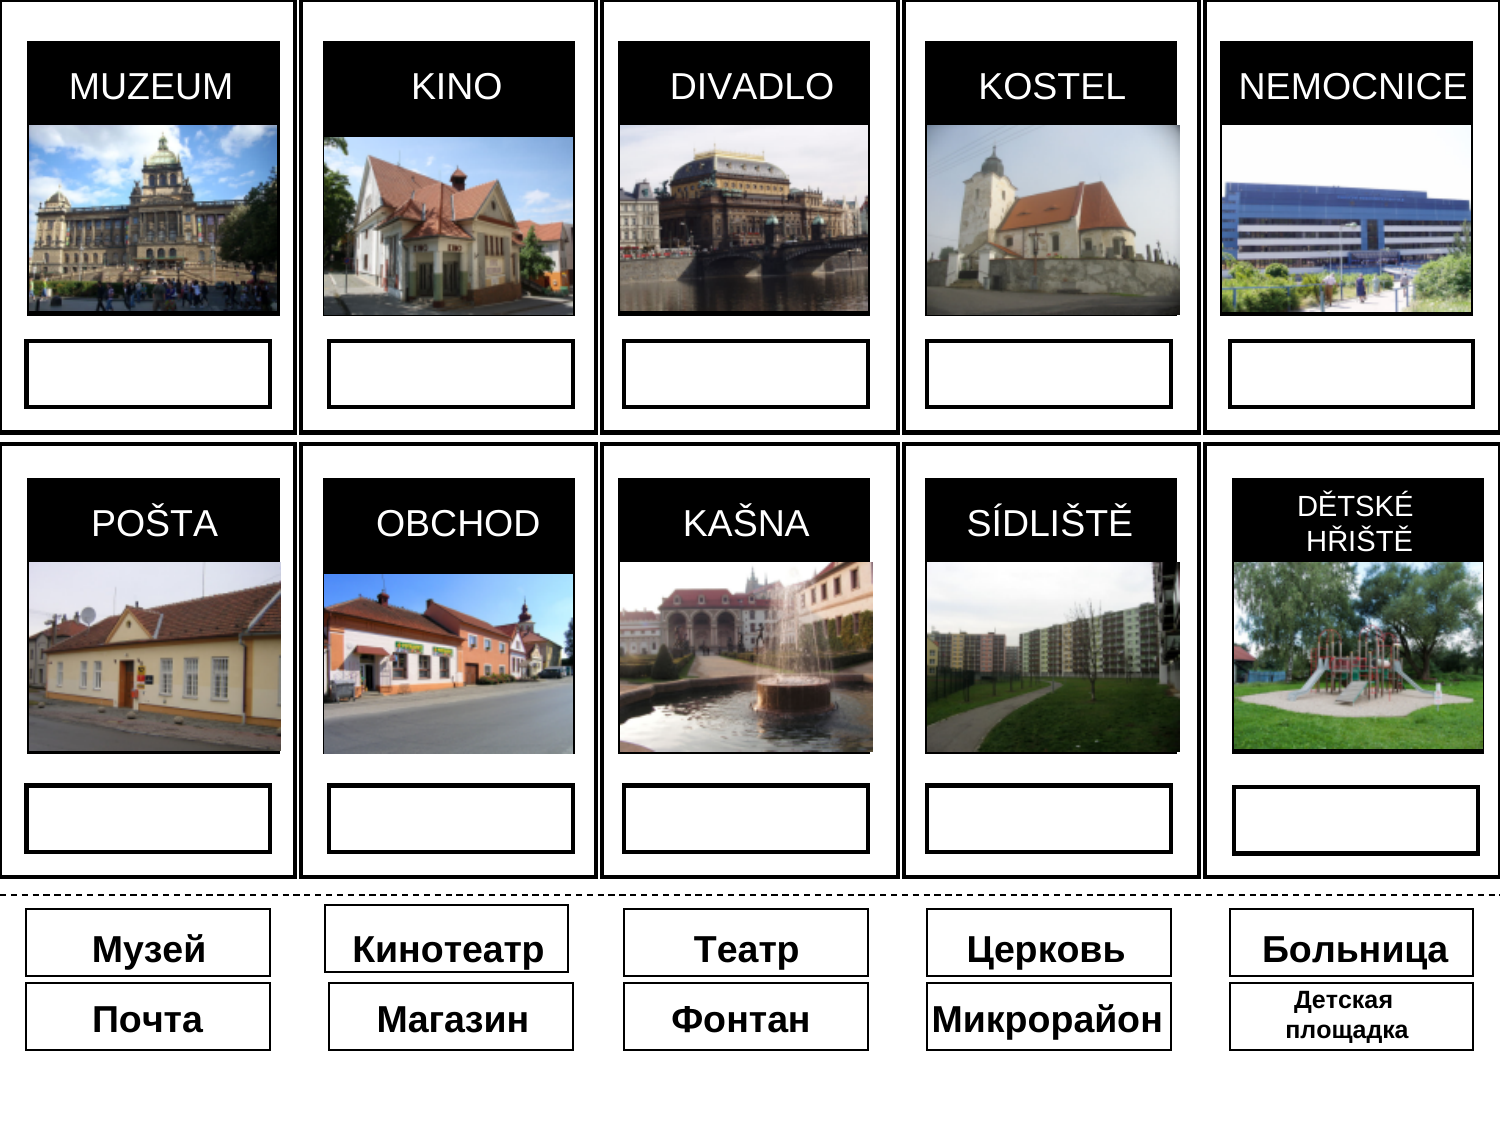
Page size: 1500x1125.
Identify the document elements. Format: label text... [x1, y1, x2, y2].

text_box [26, 909, 270, 977]
text_box KOSTEL [963, 54, 1142, 116]
text_box DIVADLO [655, 54, 850, 116]
text_box Больница [1247, 916, 1464, 978]
text_box [602, 444, 898, 877]
text_box [301, 0, 597, 433]
picture [927, 125, 1180, 315]
text_box Церковь [951, 916, 1141, 978]
text_box POŠTA [76, 491, 234, 553]
picture [1234, 562, 1483, 749]
text_box [602, 0, 898, 433]
text_box [329, 785, 573, 852]
text_box одевать [301, 444, 597, 877]
text_box MUZEUM [54, 54, 249, 116]
text_box [0, 0, 296, 433]
text_box [624, 909, 869, 977]
text_box [324, 904, 569, 972]
text_box Микрорайон [916, 987, 1178, 1049]
text_box Почта [77, 987, 218, 1049]
picture [29, 125, 277, 311]
text_box Магазин [361, 987, 545, 1049]
text_box [1204, 0, 1500, 433]
text_box Кинотеатр [337, 916, 560, 978]
text_box [903, 0, 1199, 433]
text_box [624, 983, 869, 1050]
text_box [1424, 983, 1474, 1050]
text_box [927, 785, 1171, 852]
text_box [1229, 983, 1270, 1050]
picture [324, 137, 573, 315]
text_box одевать [903, 444, 1199, 877]
text_box [0, 444, 296, 877]
picture [620, 562, 873, 752]
text_box [1229, 909, 1474, 977]
text_box NEMOCNICE [1223, 54, 1483, 116]
text_box [1204, 444, 1500, 877]
text_box [329, 983, 573, 1050]
text_box Театр [679, 916, 815, 978]
text_box Детская площадка [1270, 976, 1424, 1052]
text_box DĚTSKÉ HŘIŠTĚ [1282, 479, 1438, 562]
text_box Фонтан [656, 987, 826, 1049]
text_box [324, 479, 573, 574]
text_box Музей [77, 916, 222, 978]
picture [324, 574, 573, 754]
picture [1222, 125, 1471, 312]
text_box [926, 909, 1171, 977]
text_box [26, 983, 270, 1050]
picture [620, 125, 868, 311]
text_box [926, 983, 1171, 987]
text_box [927, 479, 1176, 562]
text_box KINO [396, 54, 518, 116]
text_box SÍDLIŠTĚ [951, 491, 1149, 553]
picture [927, 562, 1180, 752]
text_box OBCHOD [361, 491, 556, 553]
picture [29, 562, 281, 751]
text_box KAŠNA [668, 491, 825, 553]
